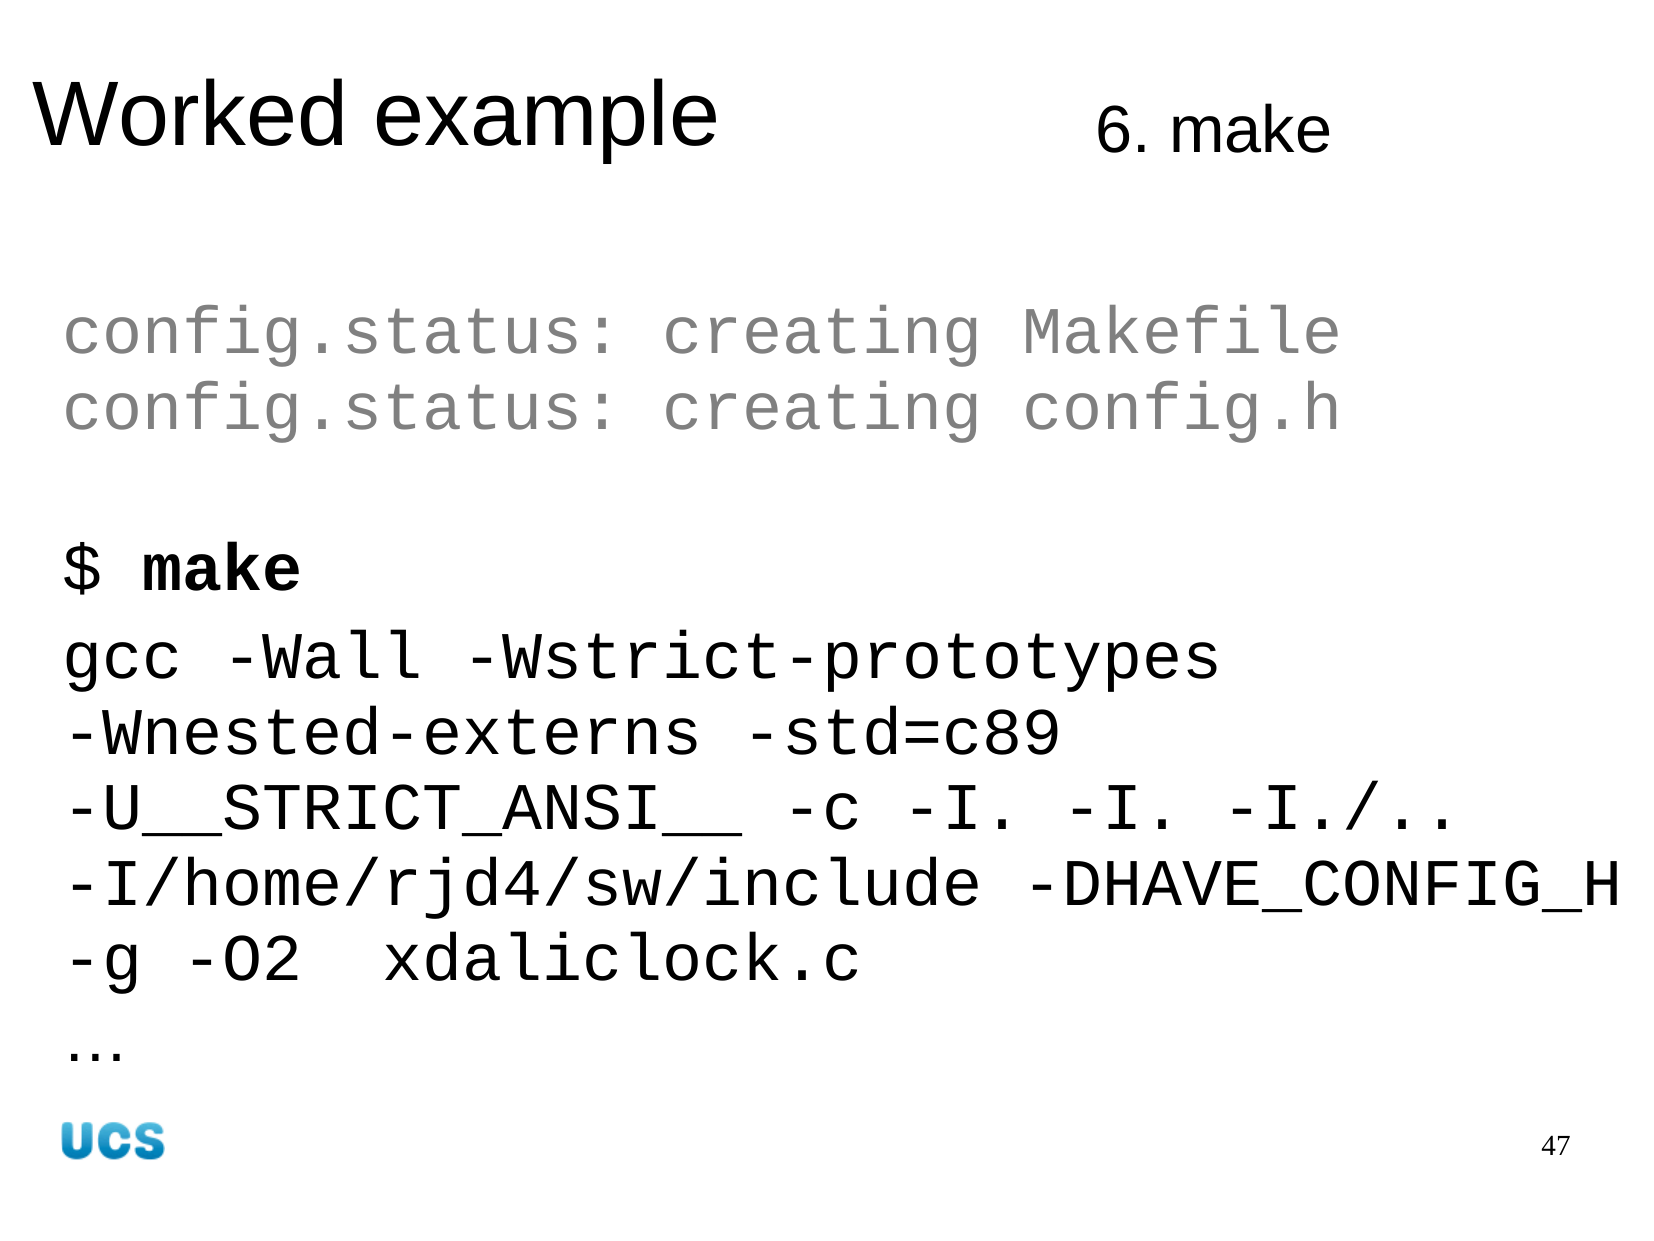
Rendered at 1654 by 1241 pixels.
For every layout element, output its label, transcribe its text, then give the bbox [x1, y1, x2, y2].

text_box gcc -Wall -Wstrict-prototypes -Wnested-externs -std=c89 -U__STRICT_ANSI__ -c -I. -I. -I./.. -I/home/rjd4/sw/include -DHAVE_CONFIG_H -g -O2 xdaliclock.c … [59, 620, 1626, 1079]
text_box $ make [59, 531, 306, 613]
text_box config.status: creating Makefile config.status: creating config.h [59, 295, 1346, 453]
picture [61, 1121, 165, 1161]
text_box Worked example [29, 59, 725, 168]
text_box 6. make [1092, 88, 1337, 170]
